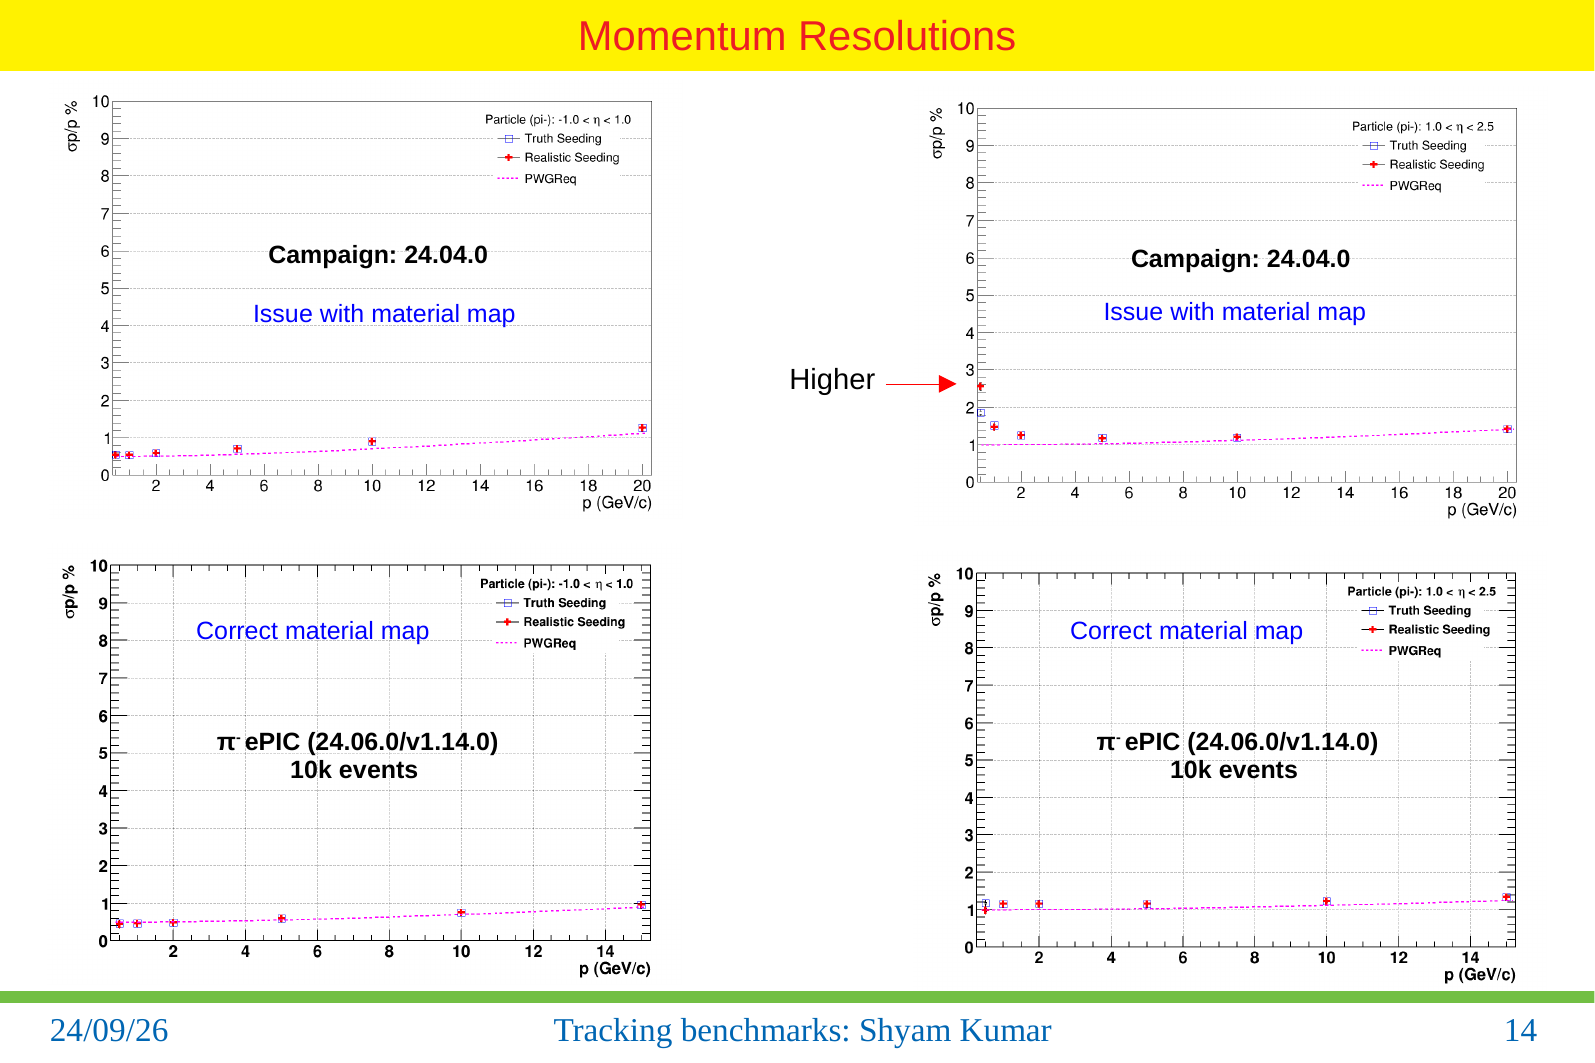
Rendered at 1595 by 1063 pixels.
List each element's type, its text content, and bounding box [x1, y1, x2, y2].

text_box π- ePIC (24.06.0/v1.14.0) 10k events [125, 720, 591, 792]
picture [913, 551, 1547, 991]
text_box Issue with material map [1034, 290, 1437, 334]
title Momentum Resolutions [0, 0, 1595, 71]
picture [47, 543, 682, 985]
text_box Issue with material map [184, 291, 586, 335]
text_box π- ePIC (24.06.0/v1.14.0) 10k events [1005, 720, 1471, 792]
text_box Campaign: 24.04.0 [219, 233, 538, 291]
text_box Correct material map [181, 609, 449, 681]
picture [914, 86, 1548, 526]
picture [49, 79, 683, 519]
text_box Higher [774, 355, 980, 436]
text_box Correct material map [1055, 609, 1323, 681]
text_box Campaign: 24.04.0 [1087, 237, 1395, 290]
